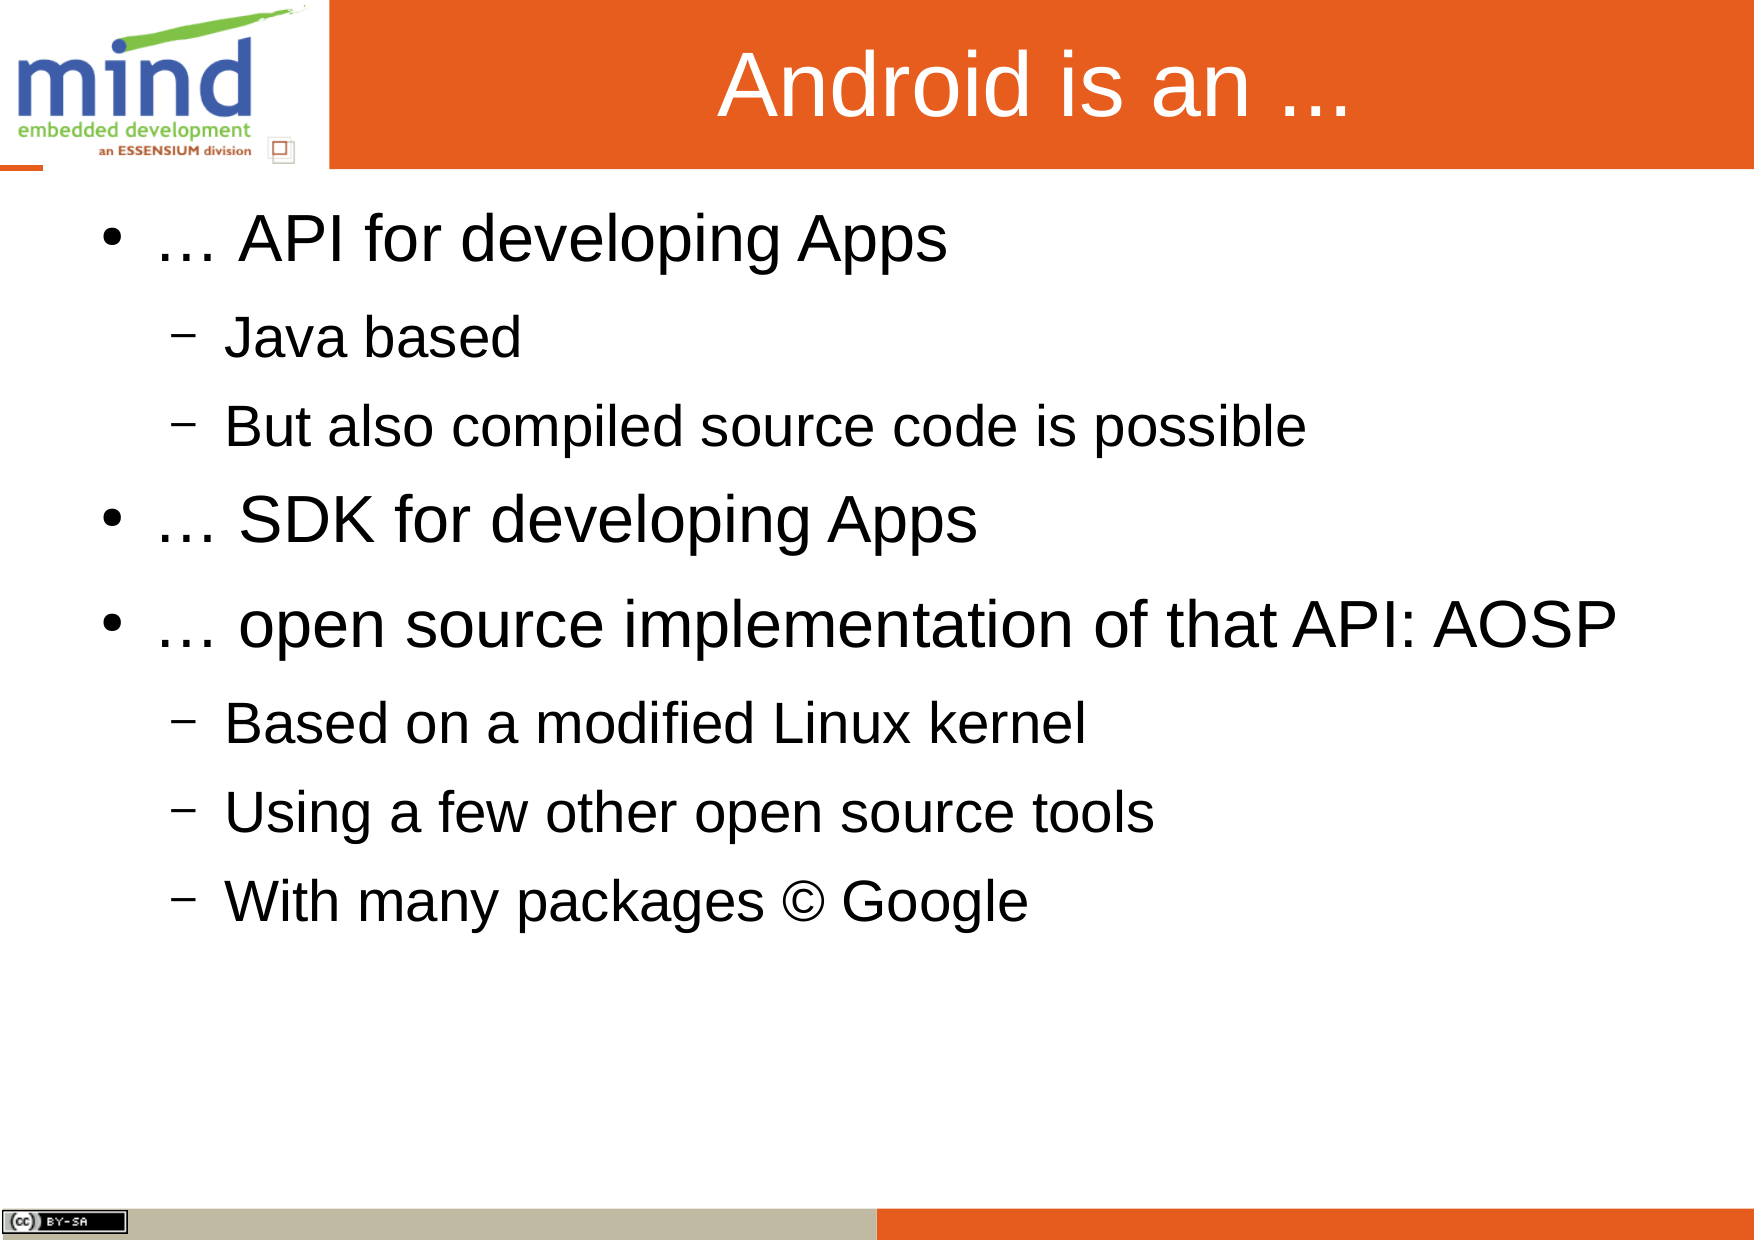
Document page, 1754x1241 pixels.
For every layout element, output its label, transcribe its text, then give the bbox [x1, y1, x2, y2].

picture [5, 5, 322, 164]
picture [2, 1210, 128, 1234]
list … API for developing Apps Java based But also compiled source code is possible … SDK for developing Apps … open source implementation of that API: AOSP Based on a modified Linux kernel Using a few other open source tools With many packages © Google [82, 200, 1662, 1193]
title Android is an ... [329, 0, 1744, 170]
